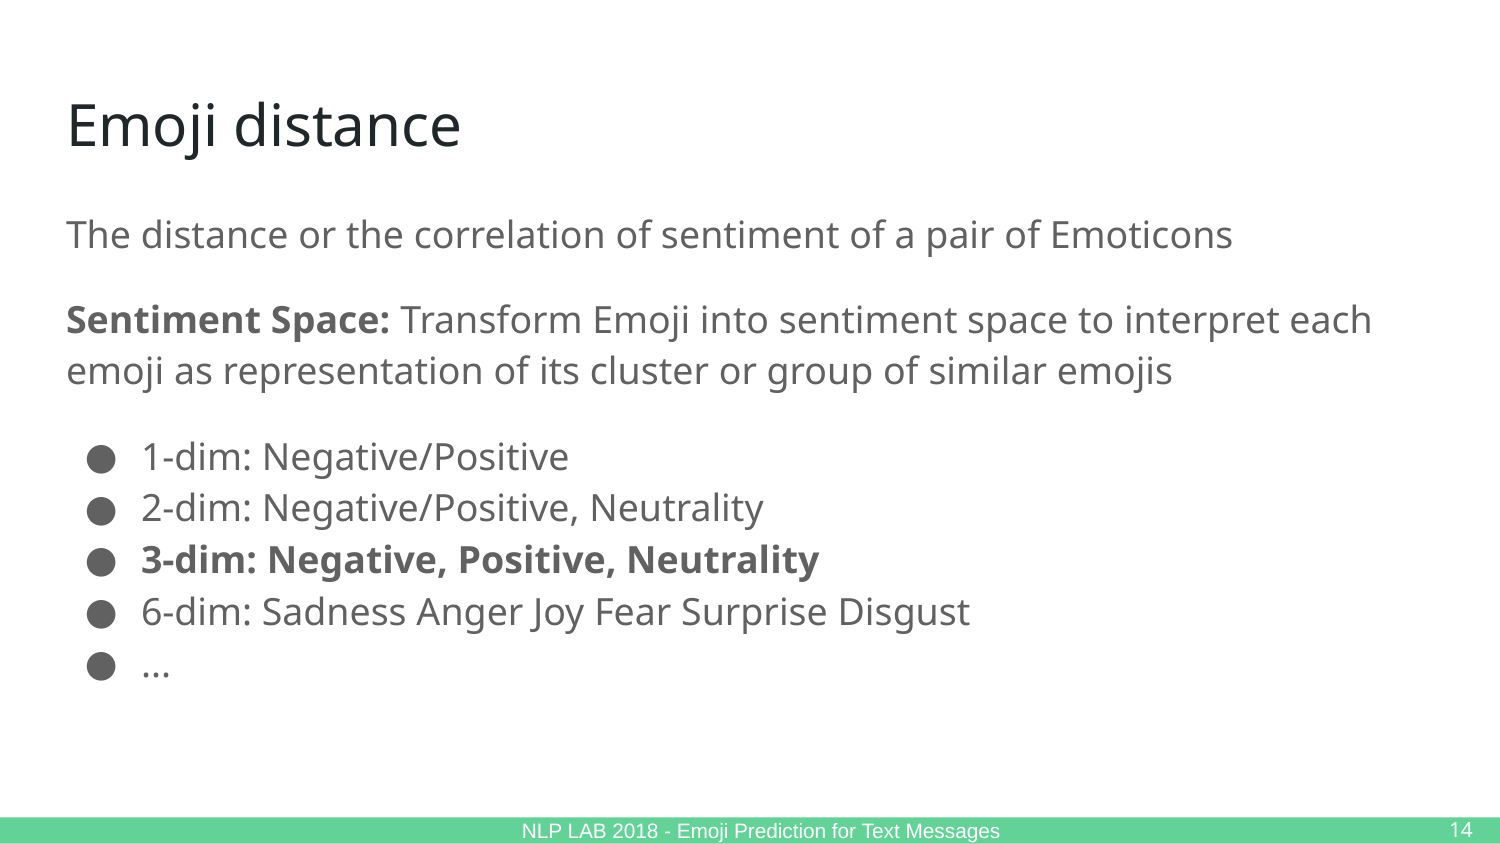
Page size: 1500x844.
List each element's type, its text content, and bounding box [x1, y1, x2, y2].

list The distance or the correlation of sentiment of a pair of Emoticons Sentiment Space: Transform Emoji into sentiment space to interpret each emoji as representation of its cluster or group of similar emojis 1-dim: Negative/Positive 2-dim: Negative/Positive, Neutrality 3-dim: Negative, Positive, Neutrality 6-dim: Sadness Anger Joy Fear Surprise Disgust ... [51, 189, 1449, 750]
title Emoji distance [51, 72, 1449, 167]
slide_number <Foliennummer> [1397, 811, 1488, 844]
